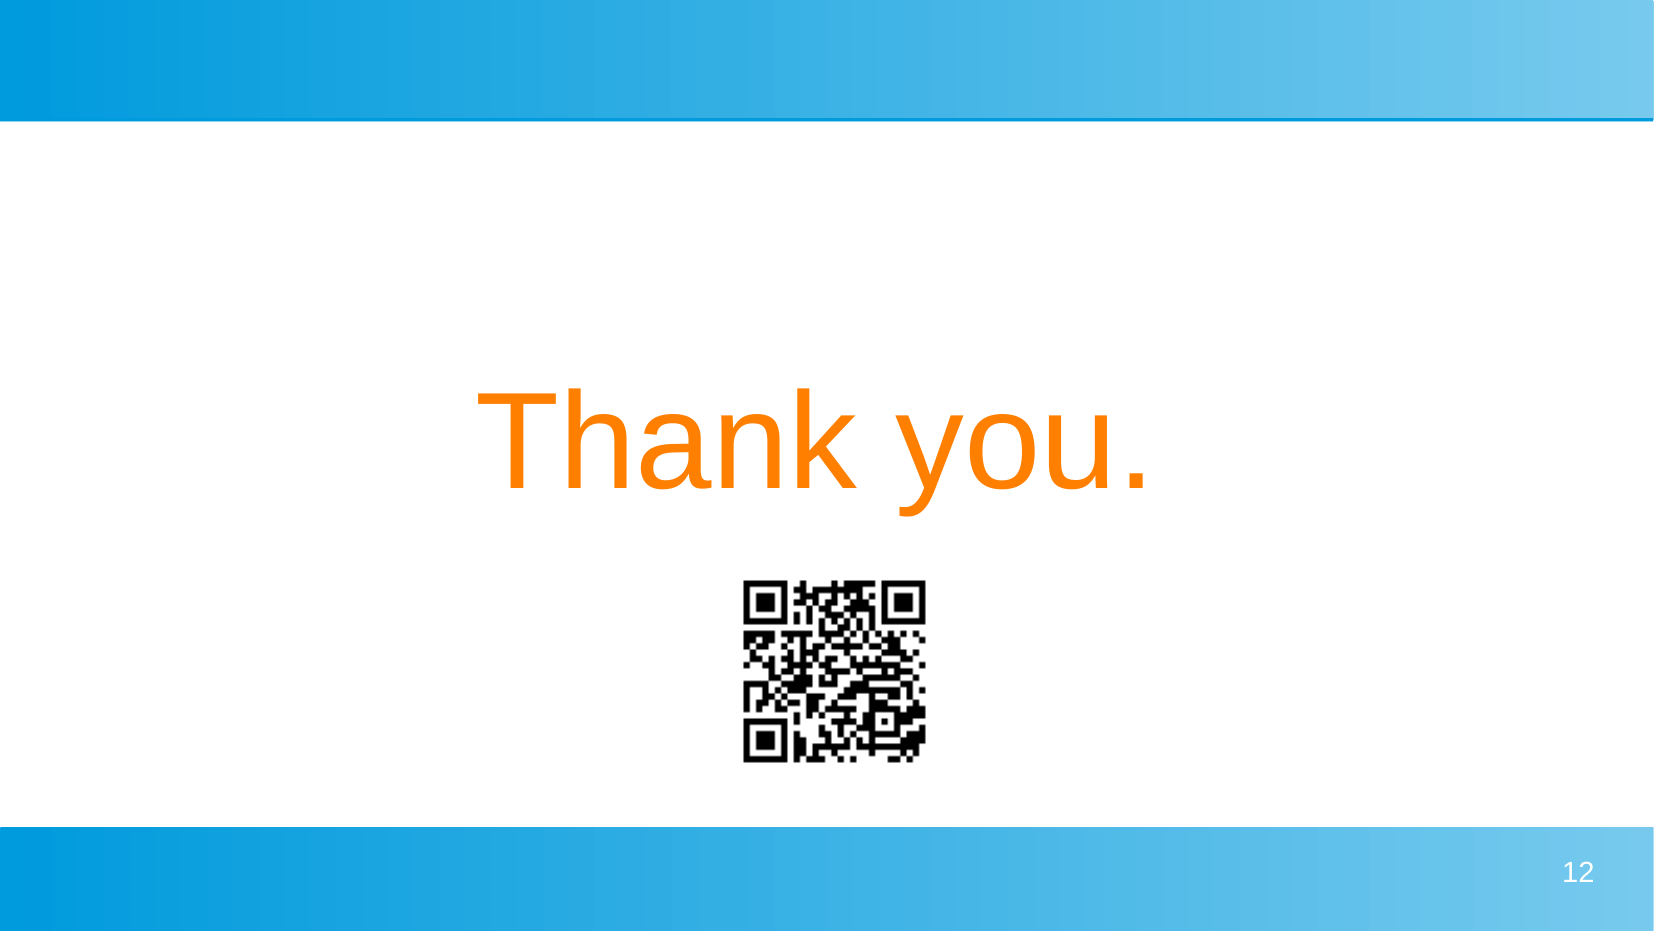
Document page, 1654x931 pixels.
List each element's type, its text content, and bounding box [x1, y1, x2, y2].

text_box Thank you. [281, 356, 1351, 582]
picture [719, 556, 951, 788]
